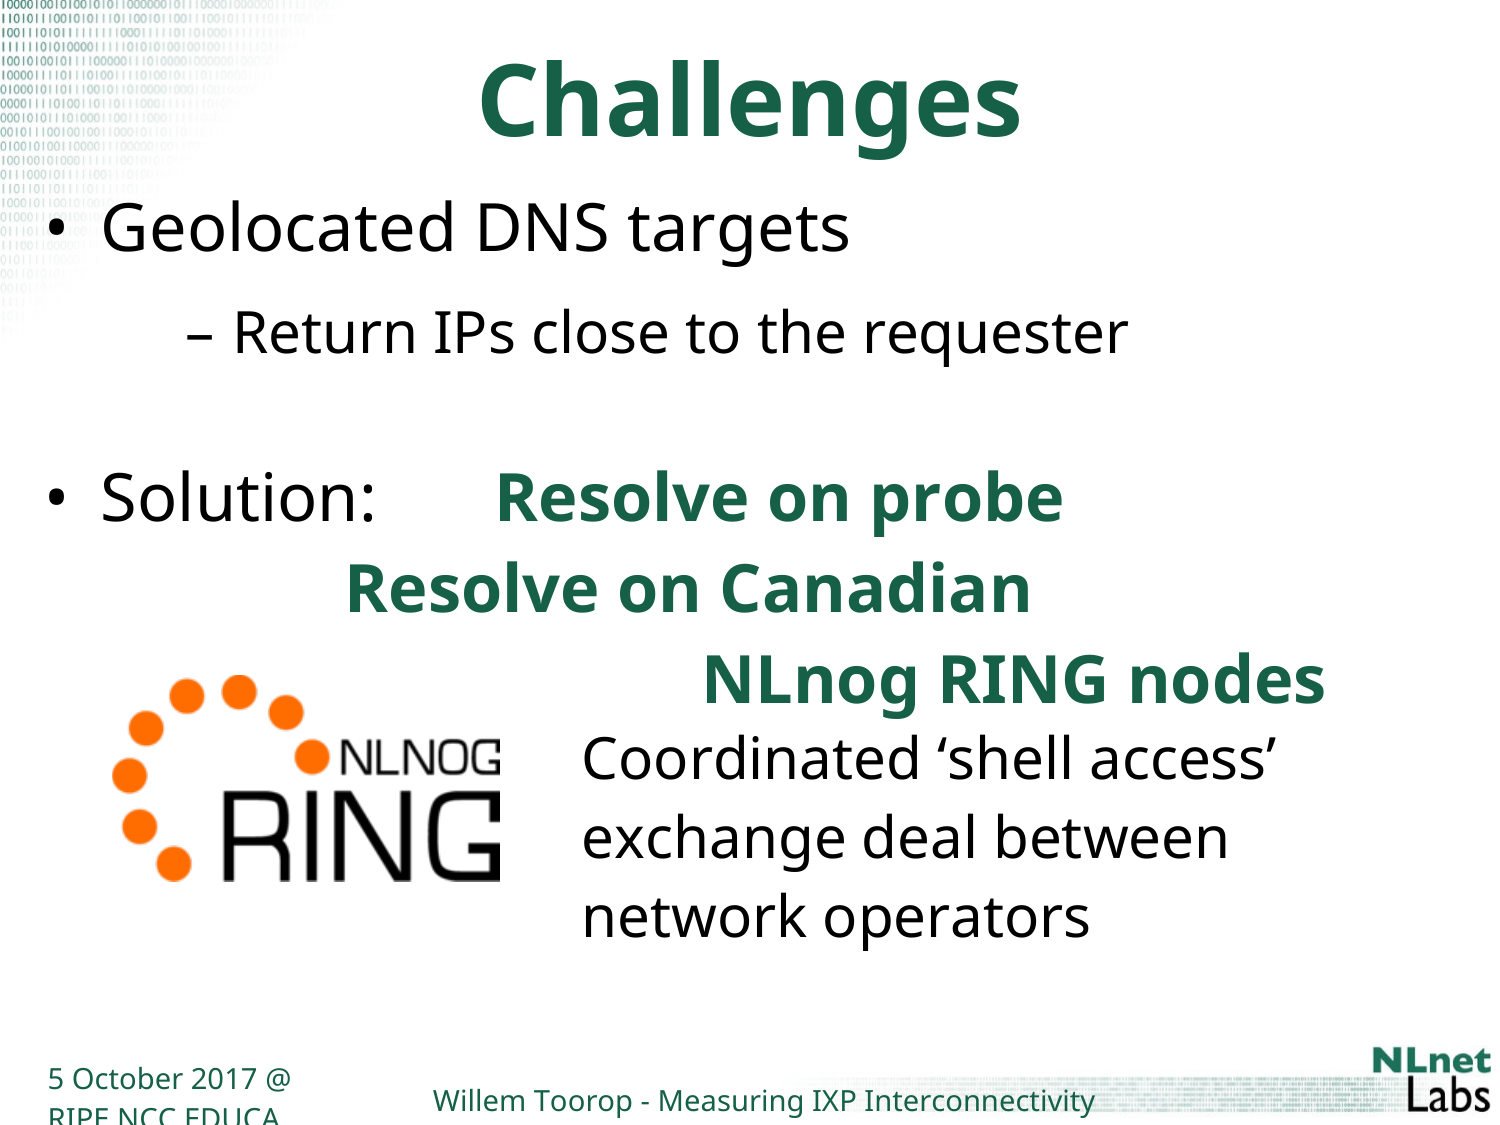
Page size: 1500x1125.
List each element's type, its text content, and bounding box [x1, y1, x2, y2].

title Challenges [75, 3, 1425, 180]
picture [0, 0, 365, 180]
picture [775, 1037, 1492, 1124]
picture [112, 675, 500, 882]
text_box Coordinated ‘shell access’ exchange deal between network operators [567, 709, 1336, 983]
list Geolocated DNS targets Return IPs close to the requester Solution: Resolve on probe Resolve on Canadian NLnog RING nodes [0, 180, 1491, 642]
